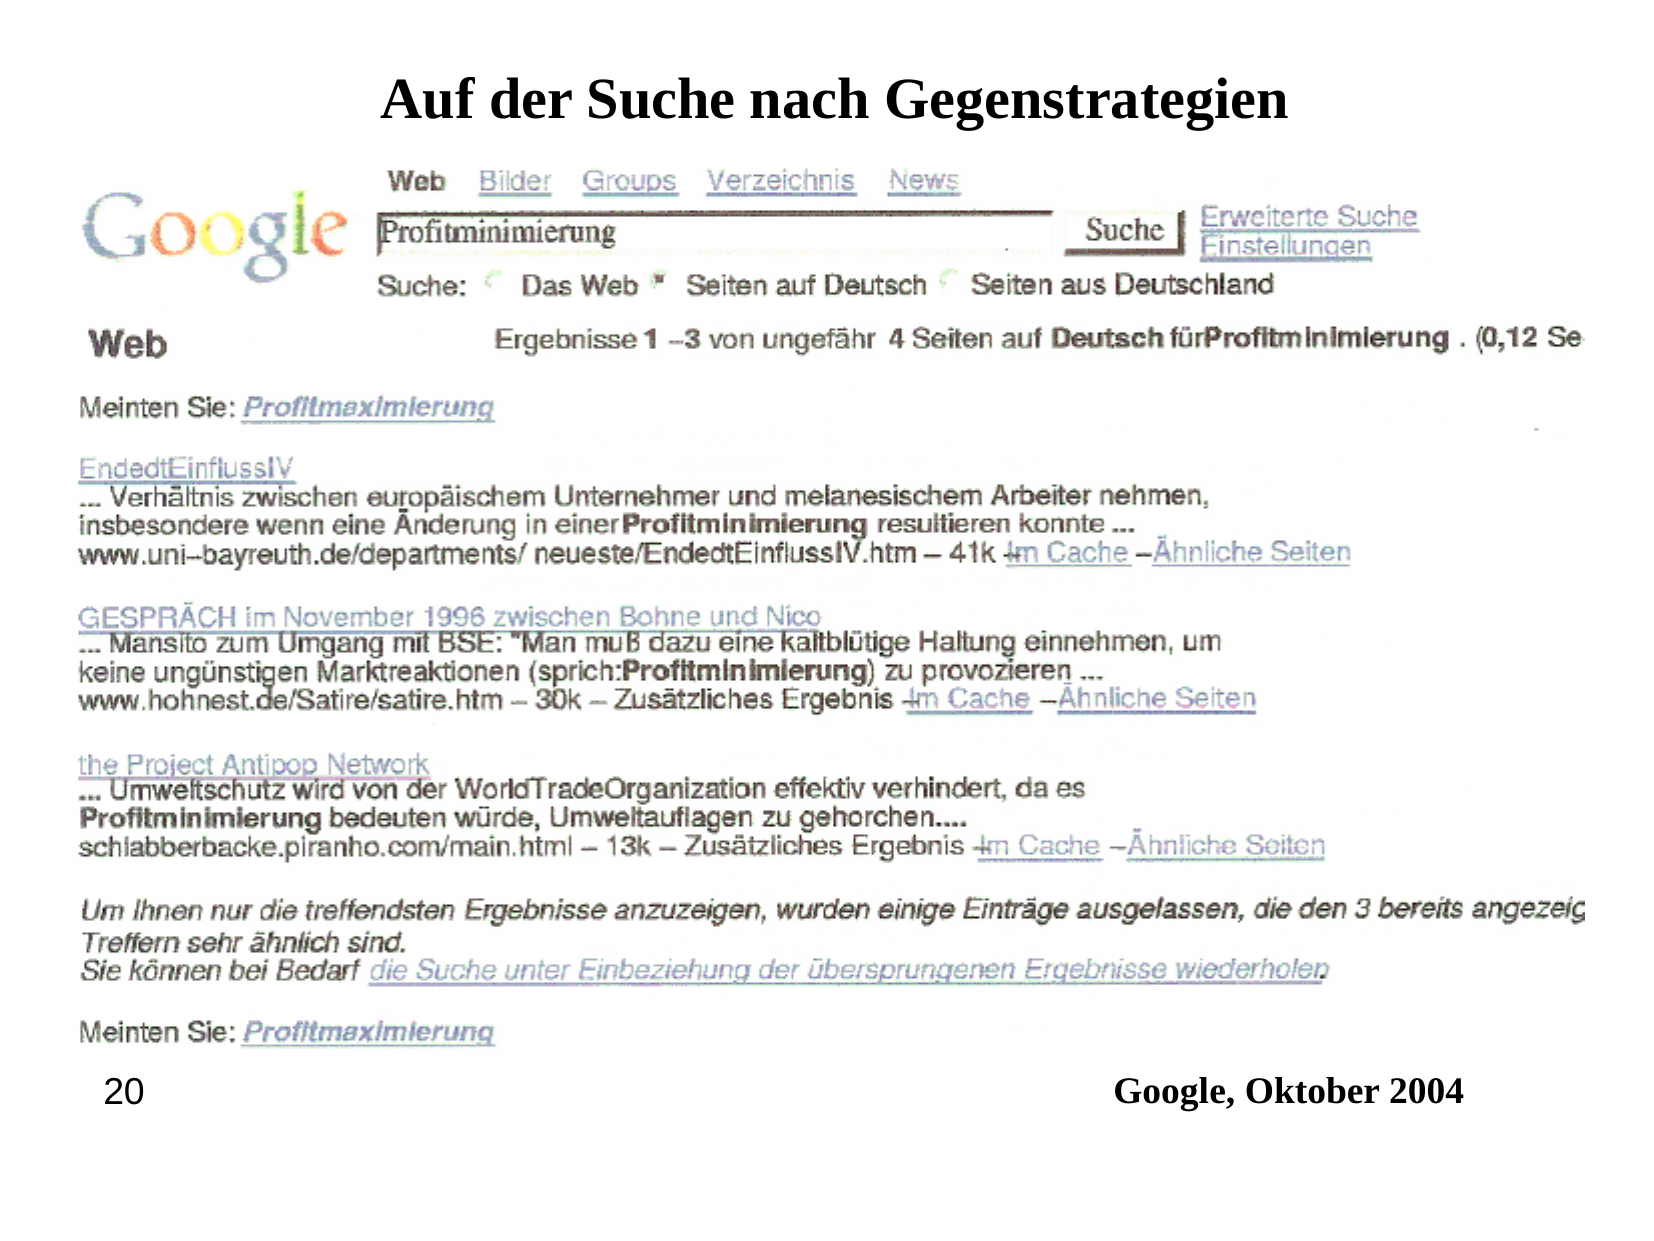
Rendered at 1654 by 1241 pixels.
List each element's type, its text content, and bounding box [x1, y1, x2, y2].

picture [69, 167, 1585, 1063]
text_box <Nummer> [88, 1062, 306, 1120]
text_box Google, Oktober 2004 [1098, 1062, 1483, 1120]
text_box Auf der Suche nach Gegenstrategien [366, 59, 1329, 139]
